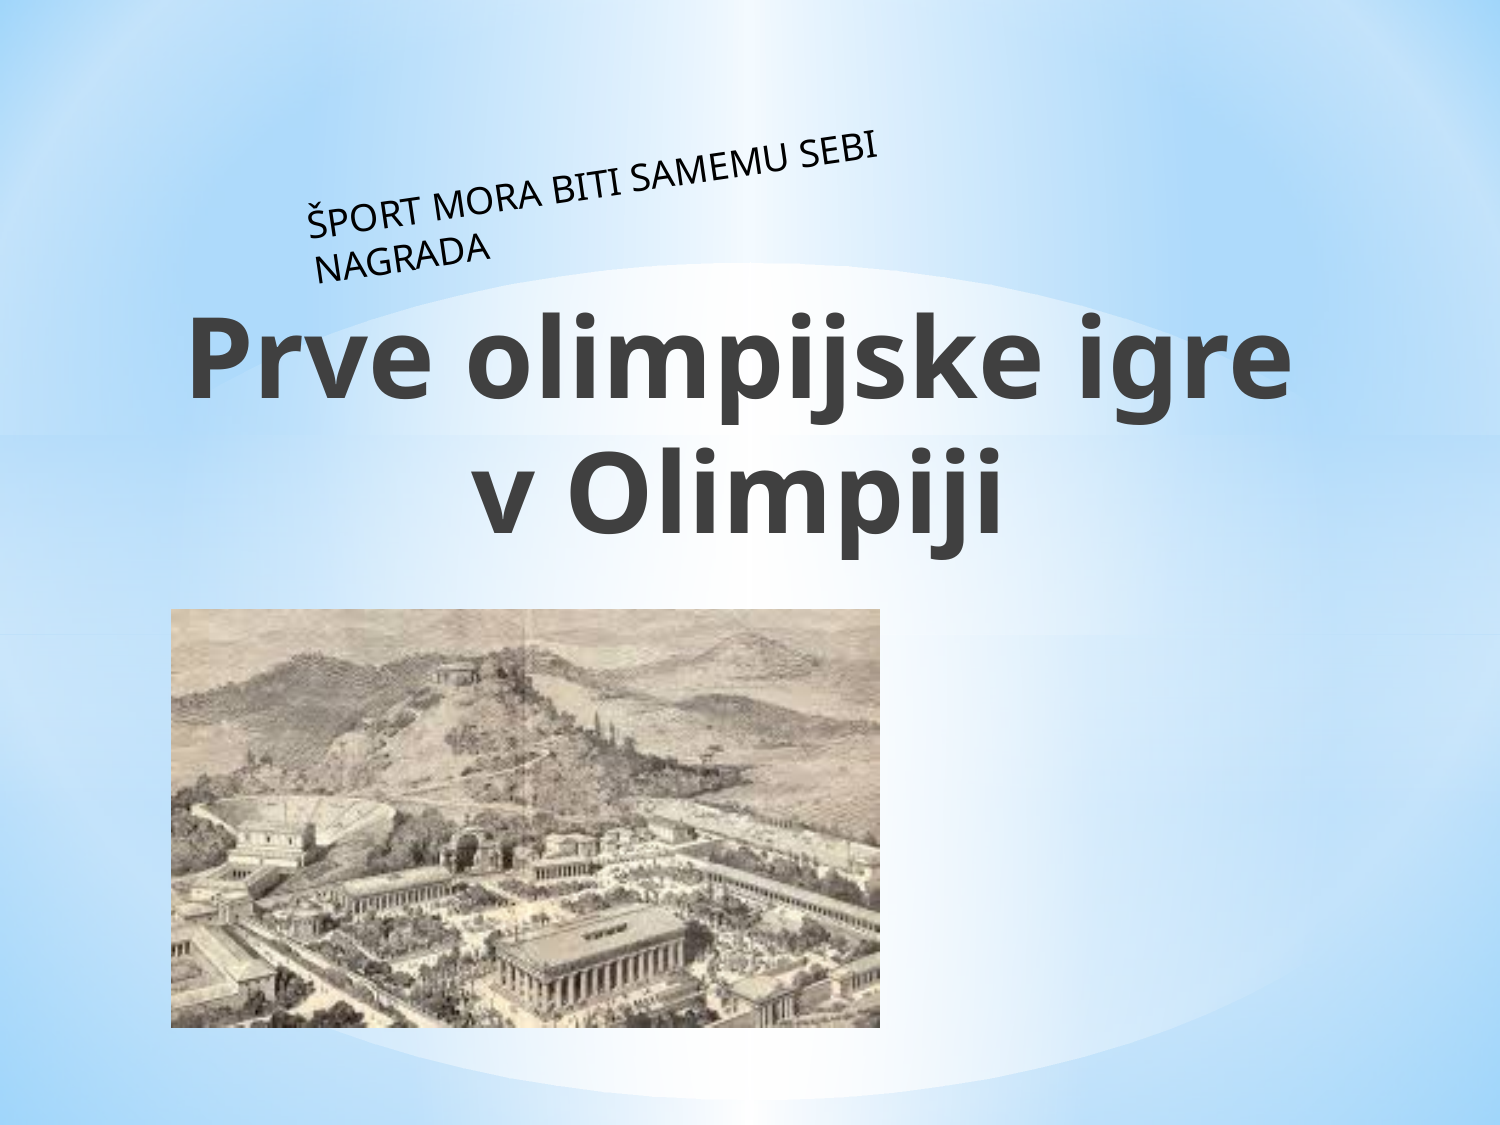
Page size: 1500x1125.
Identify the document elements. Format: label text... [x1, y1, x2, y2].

picture [171, 609, 880, 1028]
title Prve olimpijske igre v Olimpiji [135, 278, 1313, 574]
text_box ŠPORT MORA BITI SAMEMU SEBI NAGRADA [288, 85, 1063, 302]
